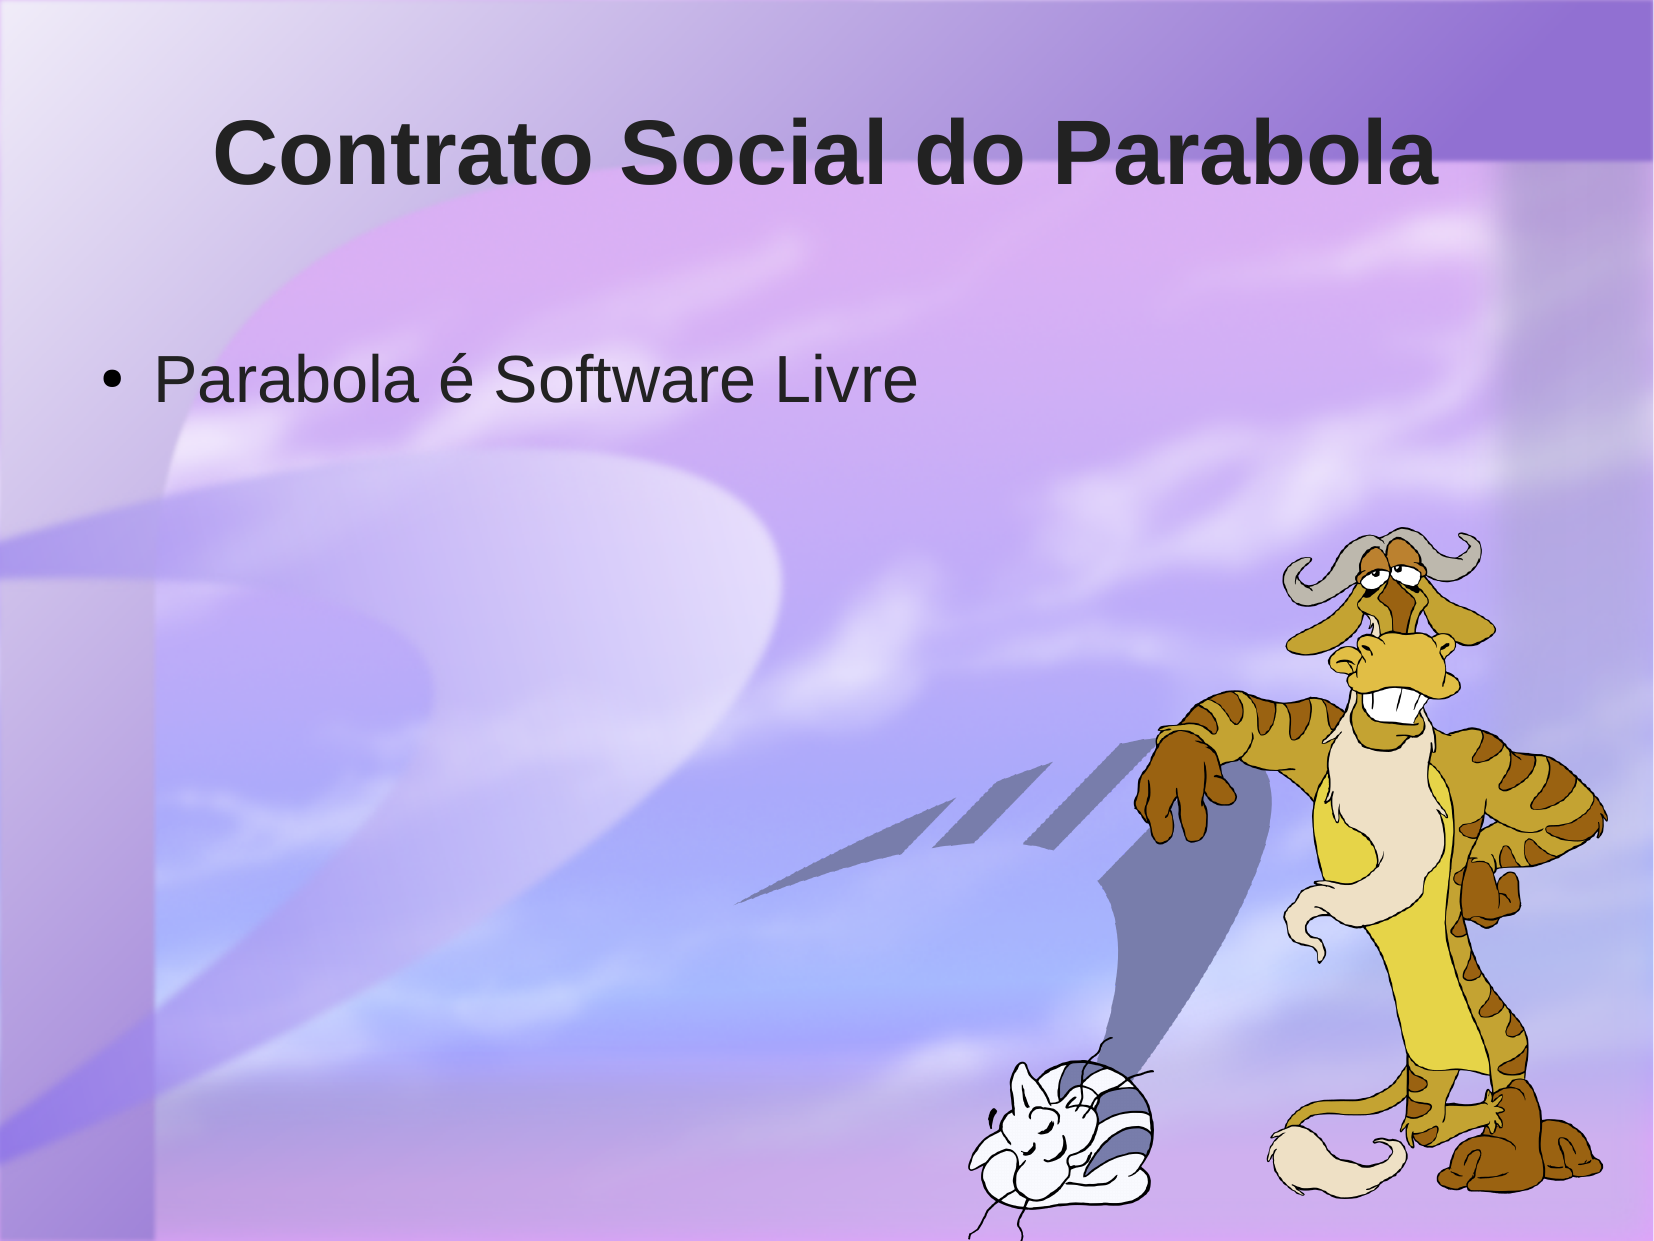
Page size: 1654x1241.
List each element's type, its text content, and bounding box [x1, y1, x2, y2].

picture [0, 0, 1654, 1241]
title Contrato Social do Parabola [82, 24, 1571, 282]
list Parabola é Software Livre [82, 342, 1276, 615]
